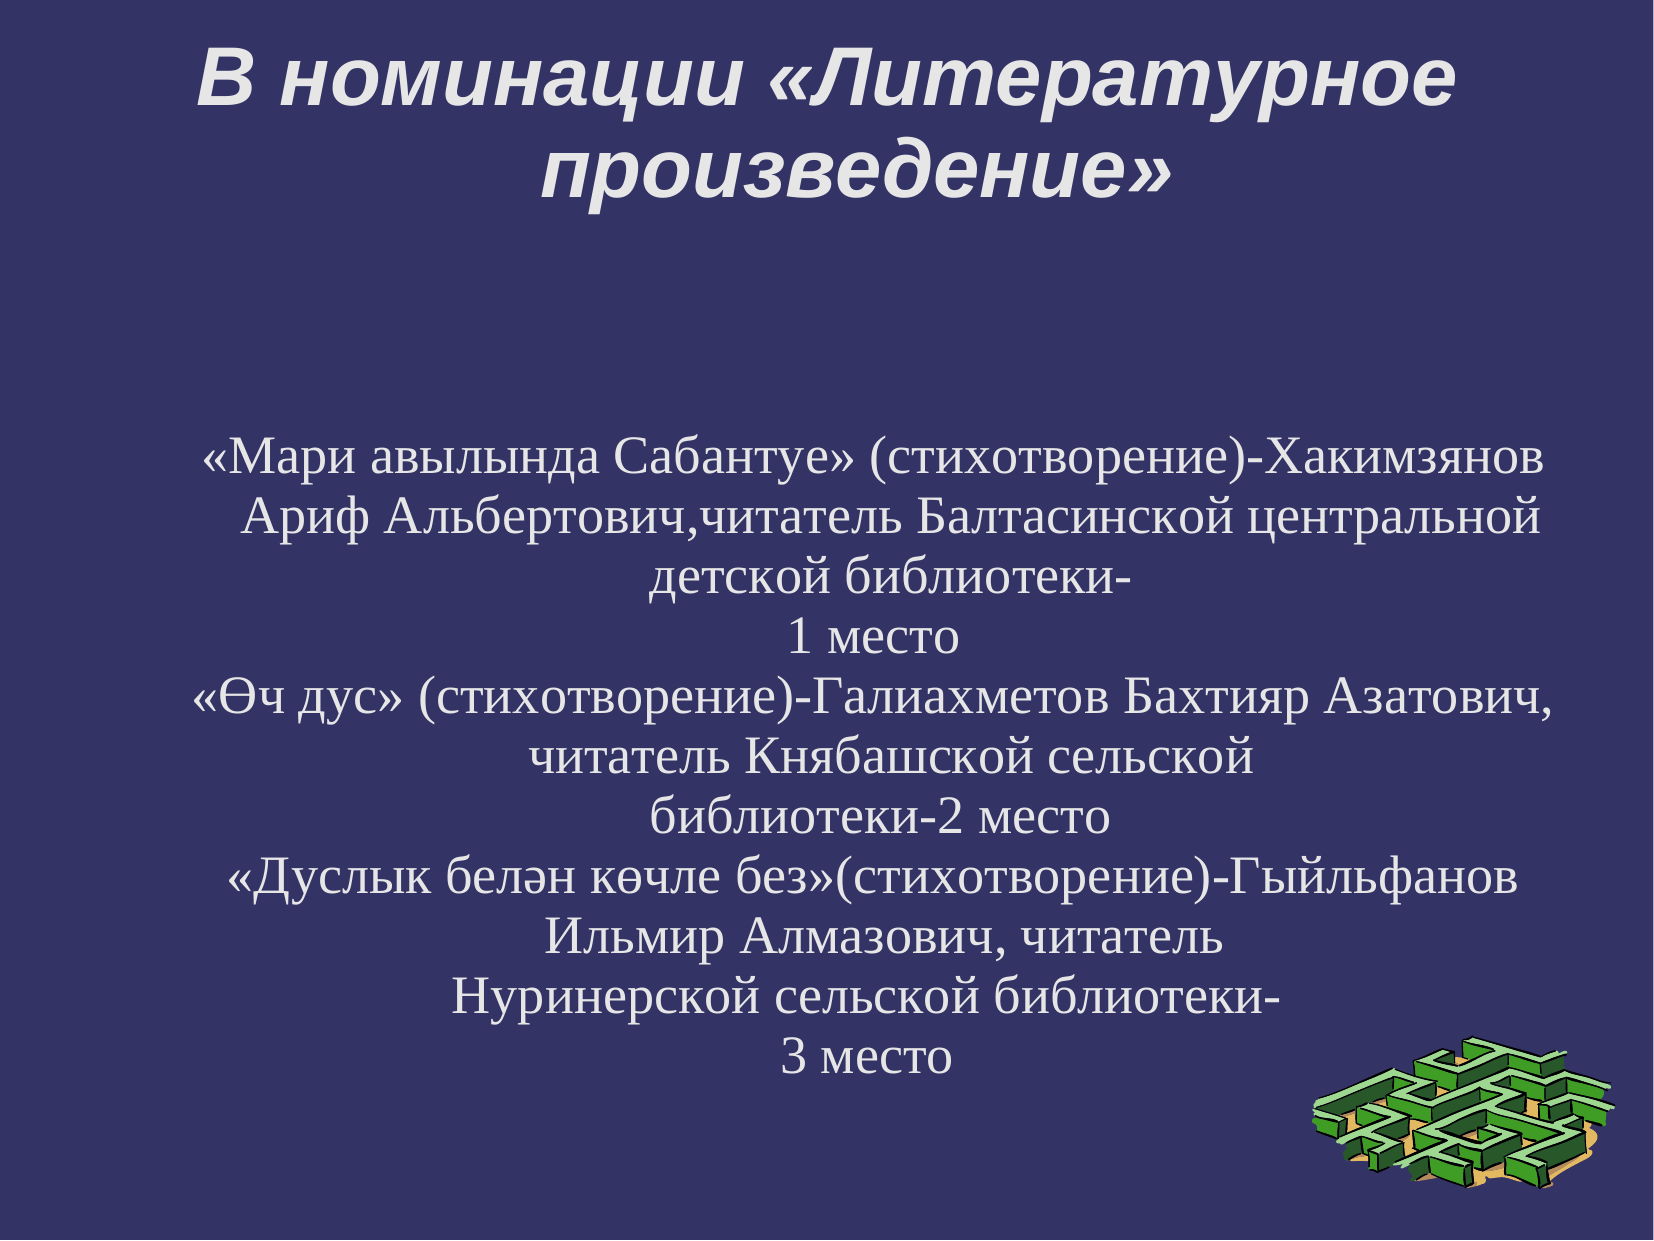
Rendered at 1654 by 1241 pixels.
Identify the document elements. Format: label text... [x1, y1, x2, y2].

title В номинации «Литературное произведение» [121, 19, 1534, 227]
subtitle «Мари авылында Сабантуе» (стихотворение)-Хакимзянов Ариф Альбертович,читатель Балтасинской центральной детской библиотеки- 1 место «Өч дус» (стихотворение)-Галиахметов Бахтияр Азатович, читатель Княбашской сельской библиотеки-2 место «Дуслык белән көчле без»(стихотворение)-Гыйльфанов Ильмир Алмазович, читатель Нуринерской сельской библиотеки- 3 место [178, 372, 1570, 1139]
